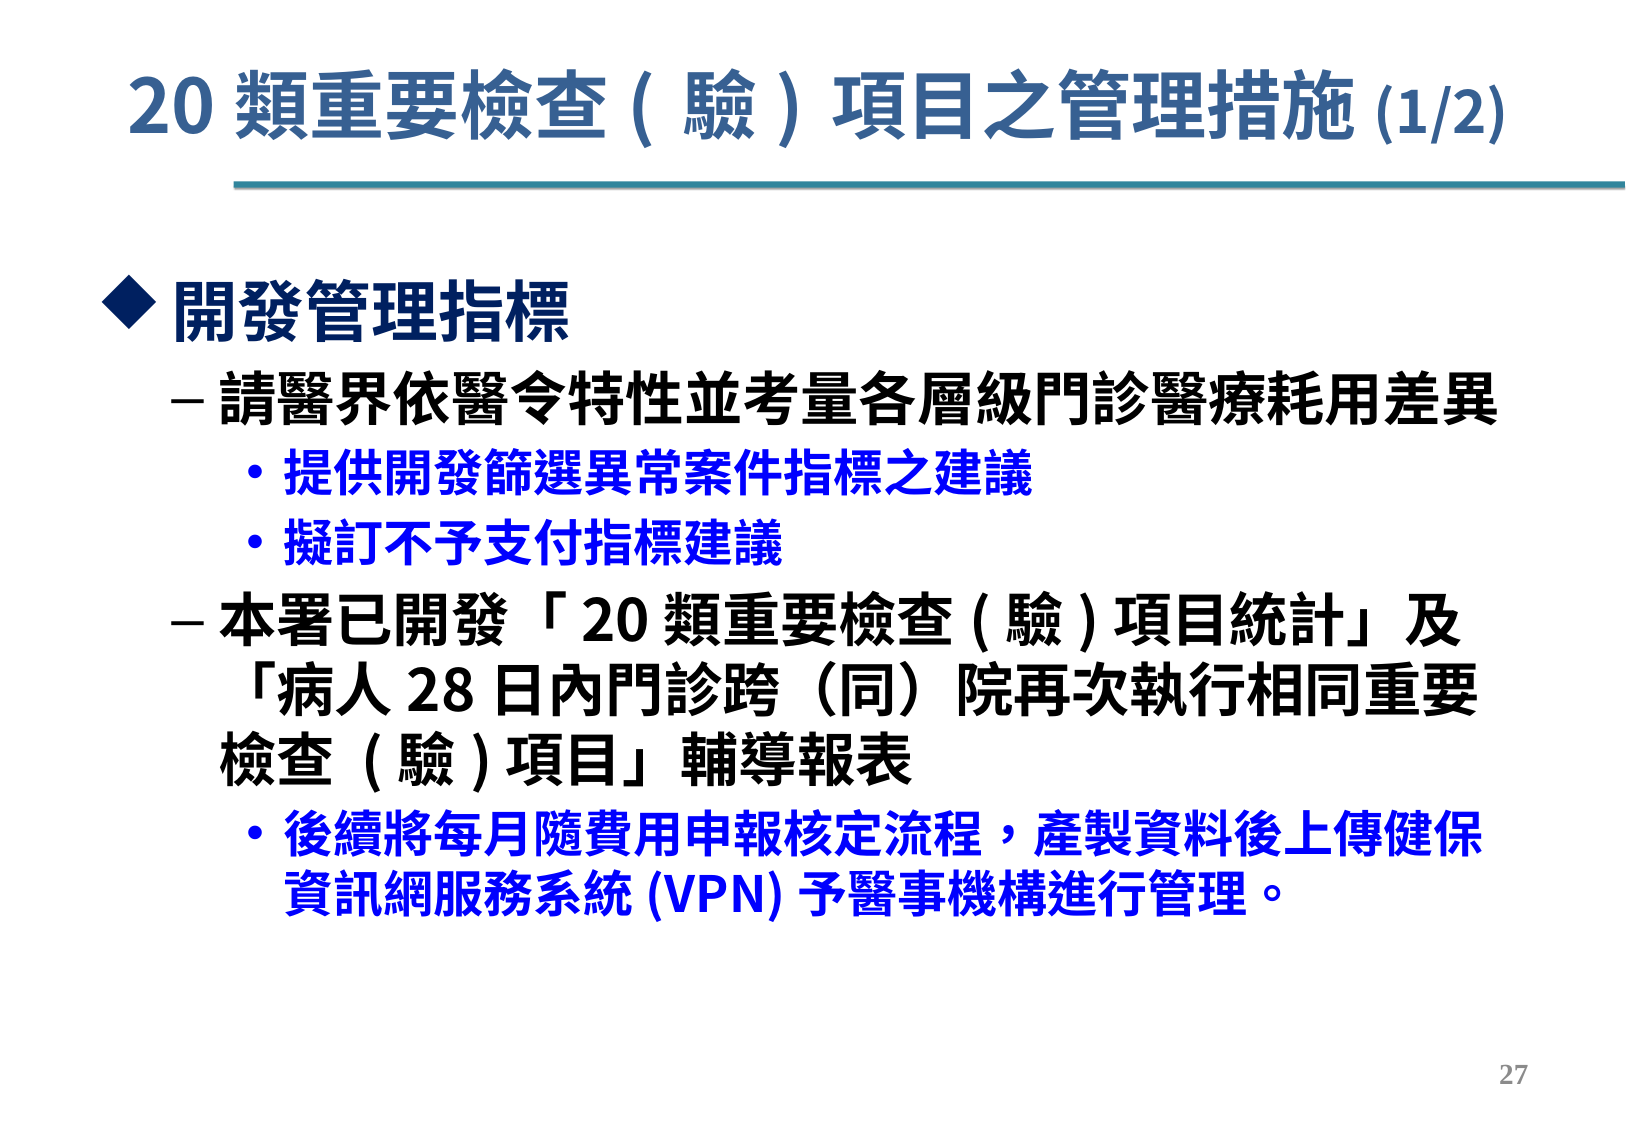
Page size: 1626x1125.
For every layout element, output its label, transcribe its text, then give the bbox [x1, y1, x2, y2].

slide_number <編號> [1164, 1042, 1544, 1103]
list 開發管理指標 請醫界依醫令特性並考量各層級門診醫療耗用差異 提供開發篩選異常案件指標之建議 擬訂不予支付指標建議 本署已開發「20類重要檢查(驗)項目統計」及「病人28日內門診跨（同）院再次執行相同重要檢查 (驗)項目」輔導報表 後續將每月隨費用申報核定流程，產製資料後上傳健保資訊網服務系統(VPN)予醫事機構進行管理。 [81, 262, 1544, 1005]
title 20類重要檢查(驗)項目之管理措施(1/2) [80, 27, 1557, 179]
